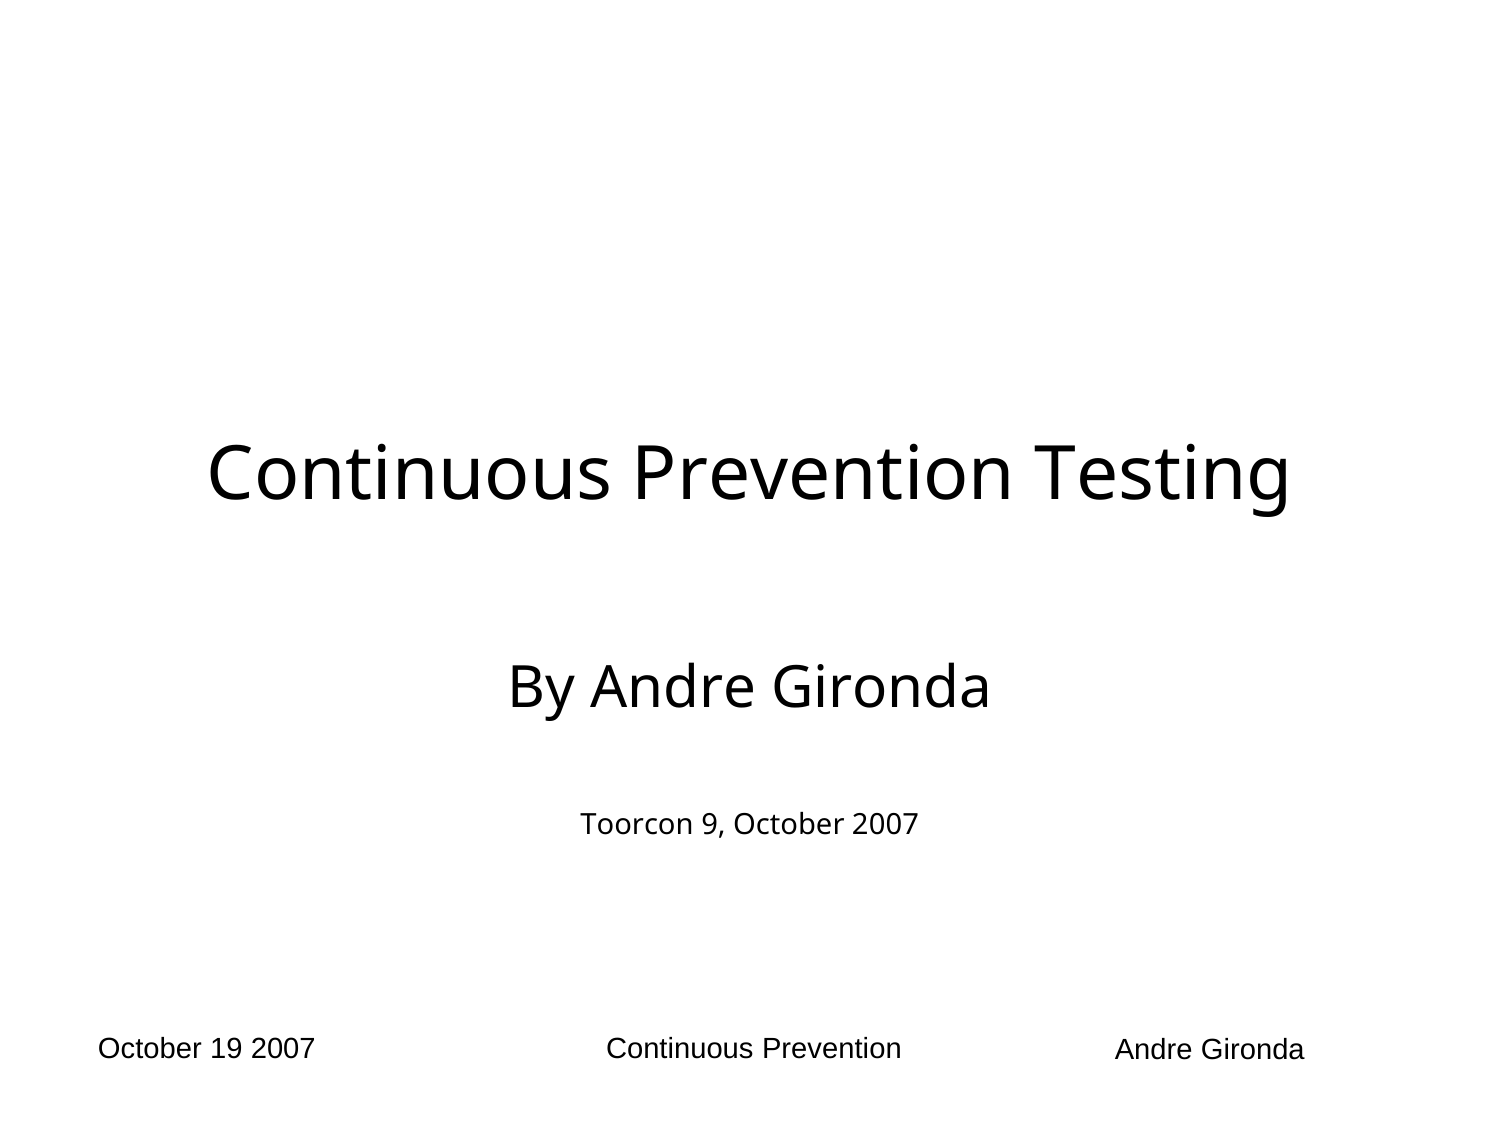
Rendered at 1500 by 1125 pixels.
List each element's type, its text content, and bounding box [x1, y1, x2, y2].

subtitle By Andre Gironda Toorcon 9, October 2007 [225, 637, 1276, 926]
title Continuous Prevention Testing [112, 349, 1388, 591]
